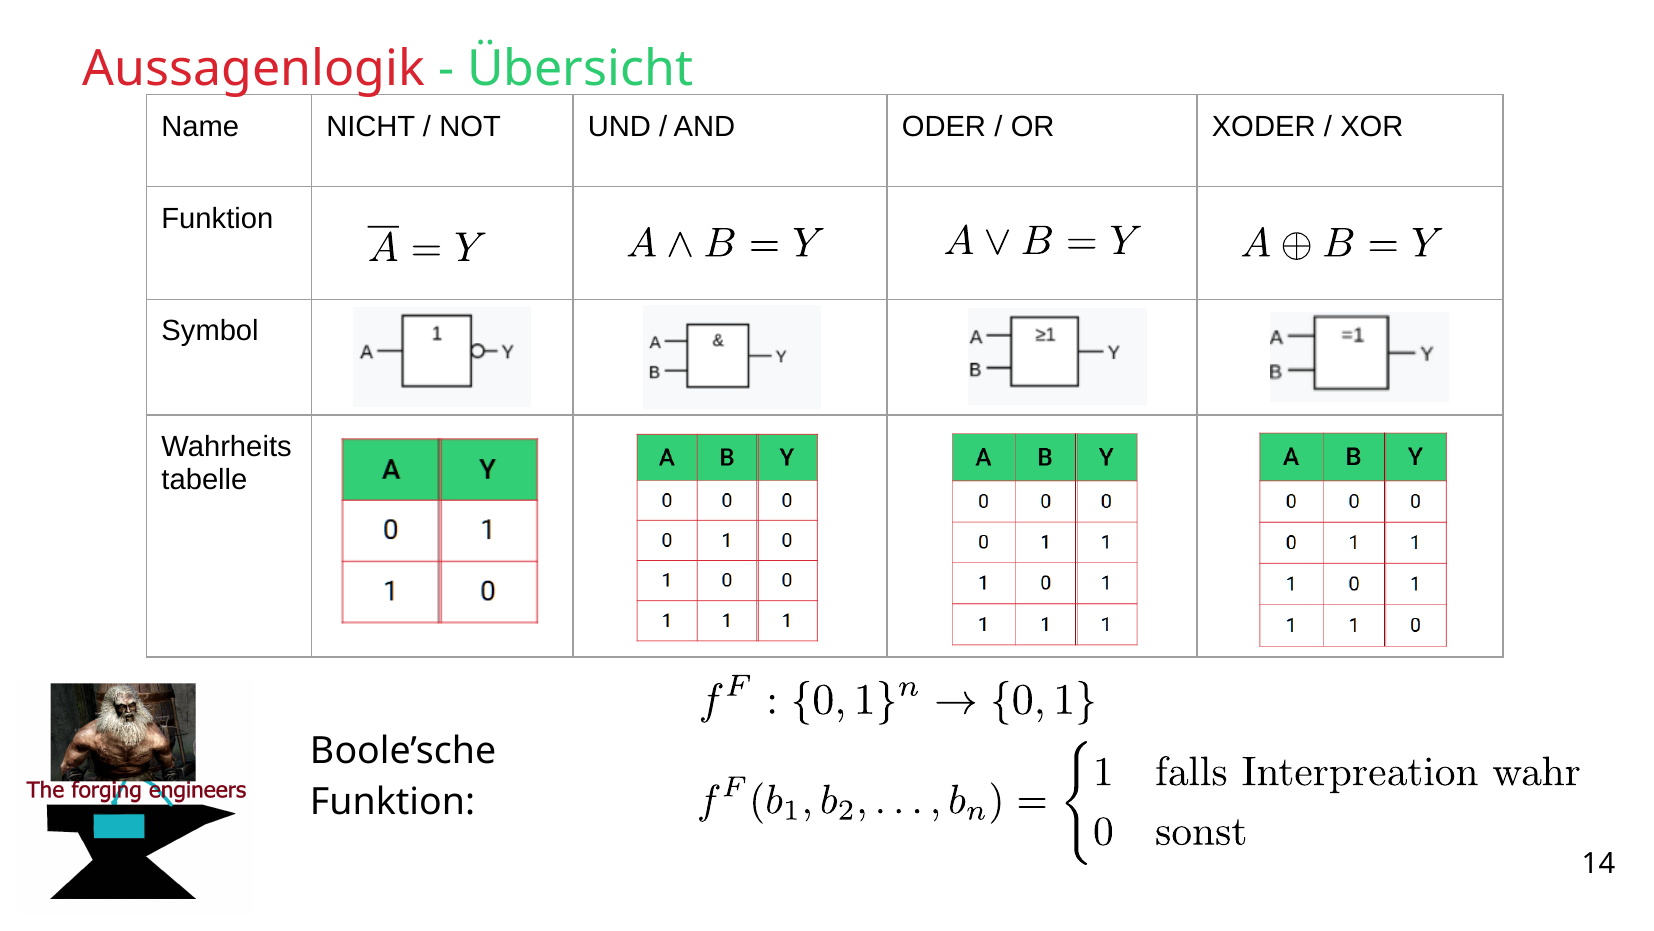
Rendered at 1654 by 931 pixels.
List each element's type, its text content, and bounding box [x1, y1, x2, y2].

picture [696, 673, 1096, 727]
table_header XODER / XOR [1198, 95, 1502, 186]
table_cell Symbol [147, 300, 311, 414]
table_cell Wahrheitstabelle [147, 416, 311, 656]
table_cell [888, 416, 1196, 656]
table_cell [312, 187, 572, 299]
picture [1258, 431, 1448, 649]
table_cell [1198, 187, 1502, 299]
picture [338, 436, 544, 626]
table_cell [574, 416, 886, 656]
table_header NICHT / NOT [312, 95, 572, 186]
table_cell [888, 300, 1196, 414]
table_cell Funktion [147, 187, 311, 299]
picture [643, 305, 821, 409]
picture [17, 679, 254, 916]
table_cell [574, 300, 886, 414]
table_header UND / AND [574, 95, 886, 186]
picture [366, 224, 488, 263]
table_header ODER / OR [888, 95, 1196, 186]
picture [950, 431, 1140, 648]
picture [968, 308, 1147, 405]
table_header Name [147, 95, 311, 186]
picture [632, 431, 822, 646]
table_cell [574, 187, 886, 299]
table_cell [888, 187, 1196, 299]
picture [696, 741, 1580, 866]
picture [625, 226, 824, 258]
picture [353, 307, 531, 407]
text_box Boole’sche Funktion: [295, 716, 686, 780]
picture [1270, 312, 1449, 402]
table_cell [1198, 300, 1502, 414]
picture [943, 224, 1142, 255]
title Aussagenlogik - Übersicht [82, 37, 1571, 95]
picture [1240, 226, 1443, 260]
table_cell [312, 416, 572, 656]
table_cell [1198, 416, 1502, 656]
table_cell [312, 300, 572, 414]
